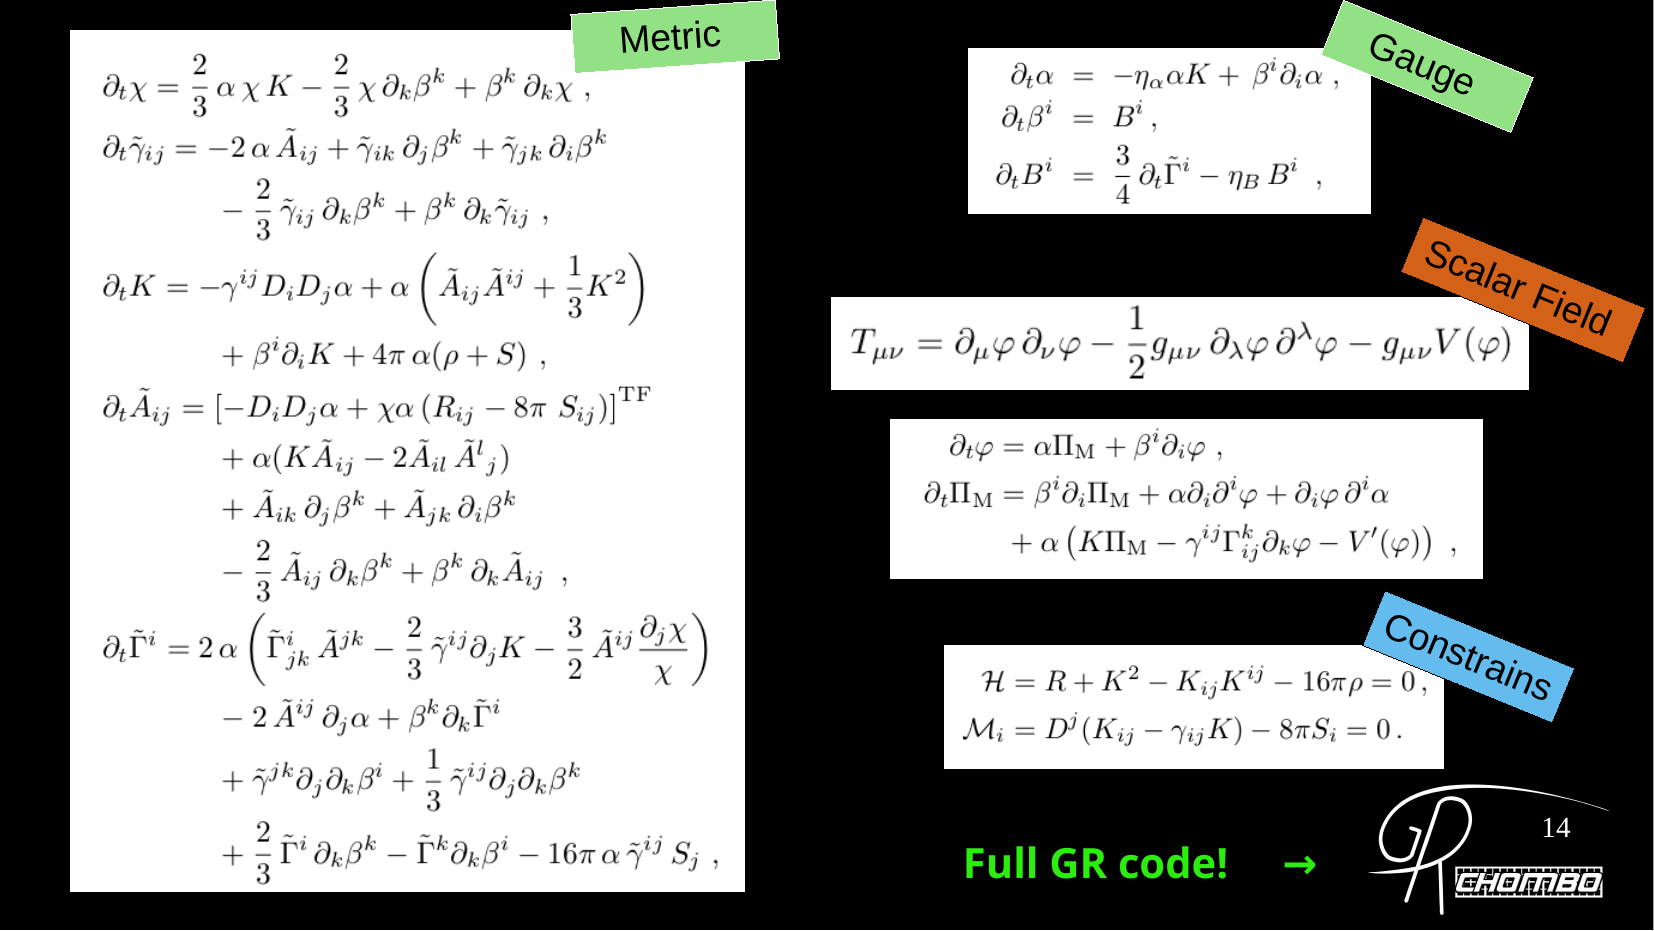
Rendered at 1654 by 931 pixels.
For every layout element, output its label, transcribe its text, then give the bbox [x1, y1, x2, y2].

text_box Gauge [1321, 0, 1534, 133]
picture [831, 297, 1529, 390]
picture [968, 48, 1371, 214]
text_box Metric [570, 0, 780, 74]
picture [1364, 773, 1613, 923]
text_box Full GR code! → [948, 826, 1522, 931]
picture [890, 419, 1483, 579]
text_box Scalar Field [1400, 217, 1646, 363]
picture [70, 30, 745, 892]
text_box Constrains [1362, 590, 1575, 723]
picture [944, 645, 1444, 769]
